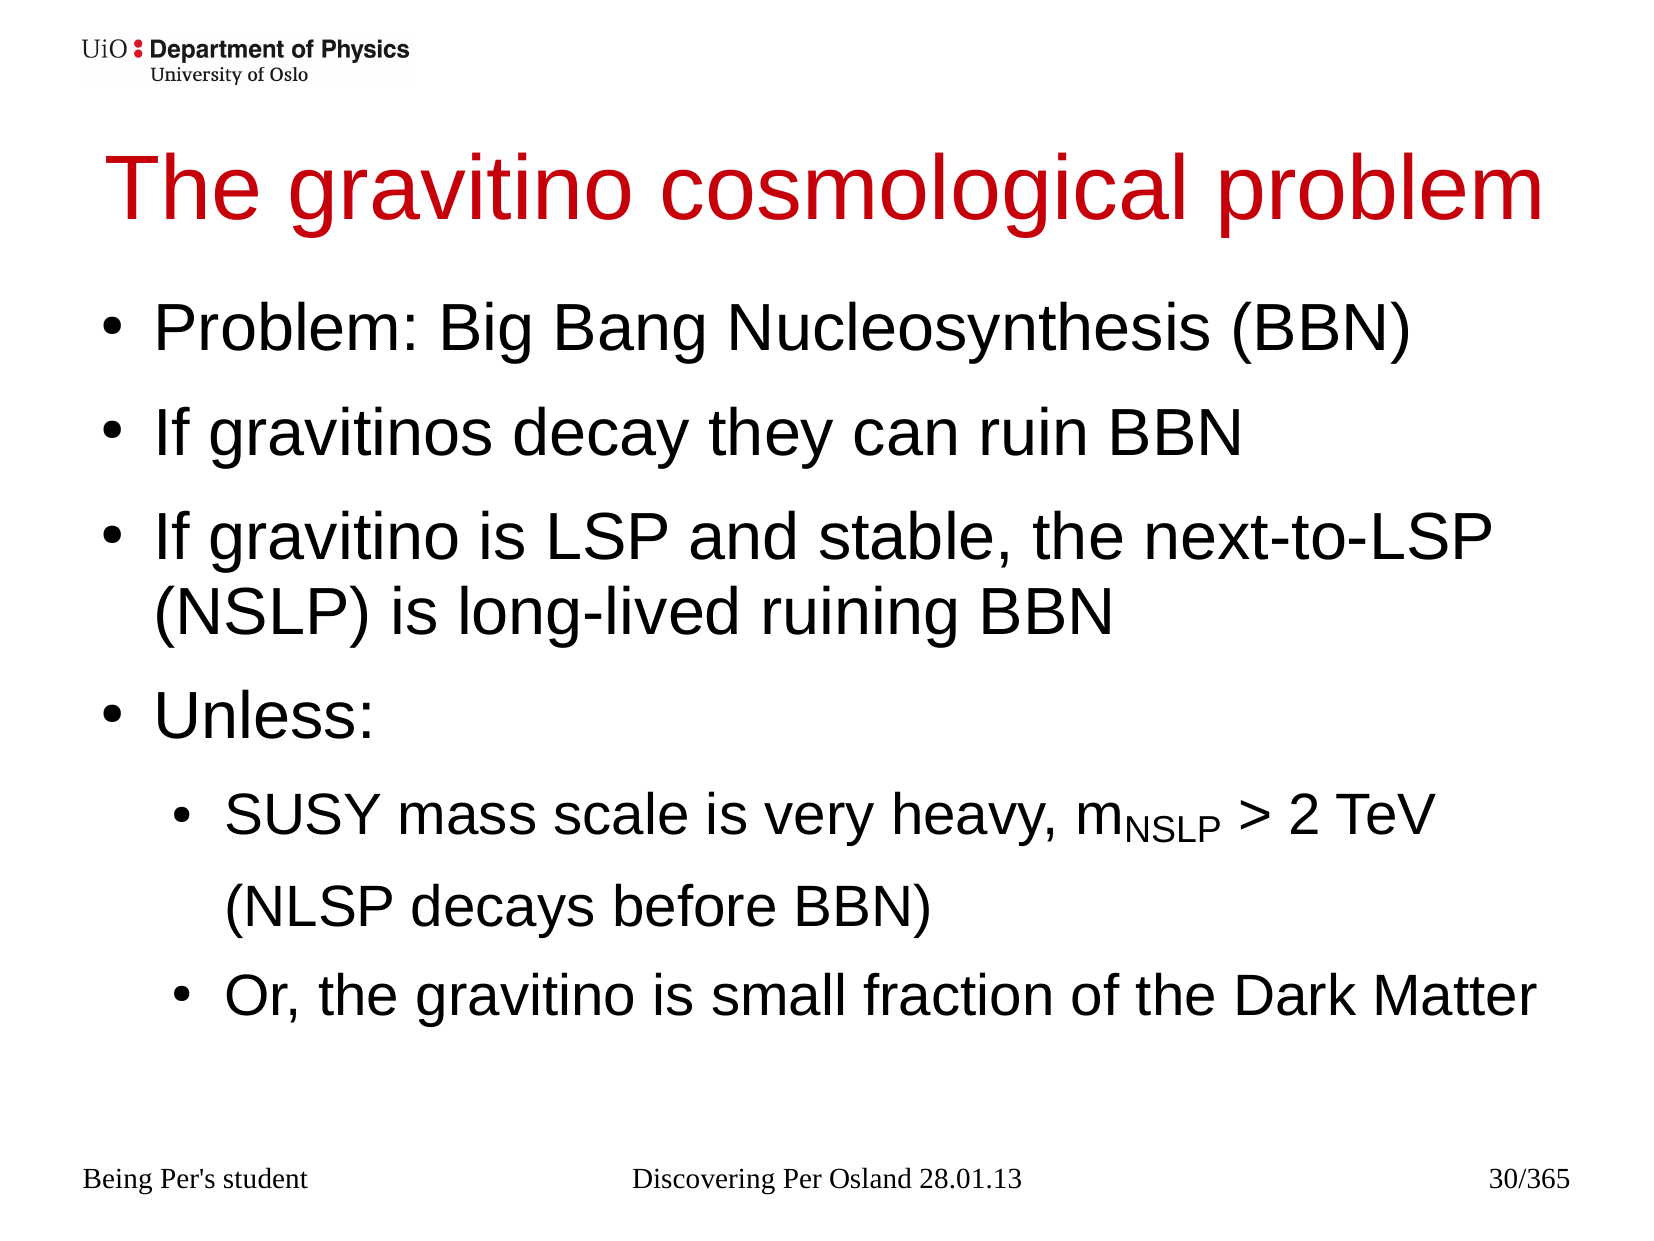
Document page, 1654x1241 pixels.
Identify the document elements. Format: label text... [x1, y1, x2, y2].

title The gravitino cosmological problem [82, 84, 1571, 290]
picture [80, 37, 413, 86]
list Problem: Big Bang Nucleosynthesis (BBN) If gravitinos decay they can ruin BBN If gravitino is LSP and stable, the next-to-LSP (NSLP) is long-lived ruining BBN Unless: SUSY mass scale is very heavy, mNSLP > 2 TeV (NLSP decays before BBN) Or, the gravitino is small fraction of the Dark Matter [82, 290, 1576, 1094]
